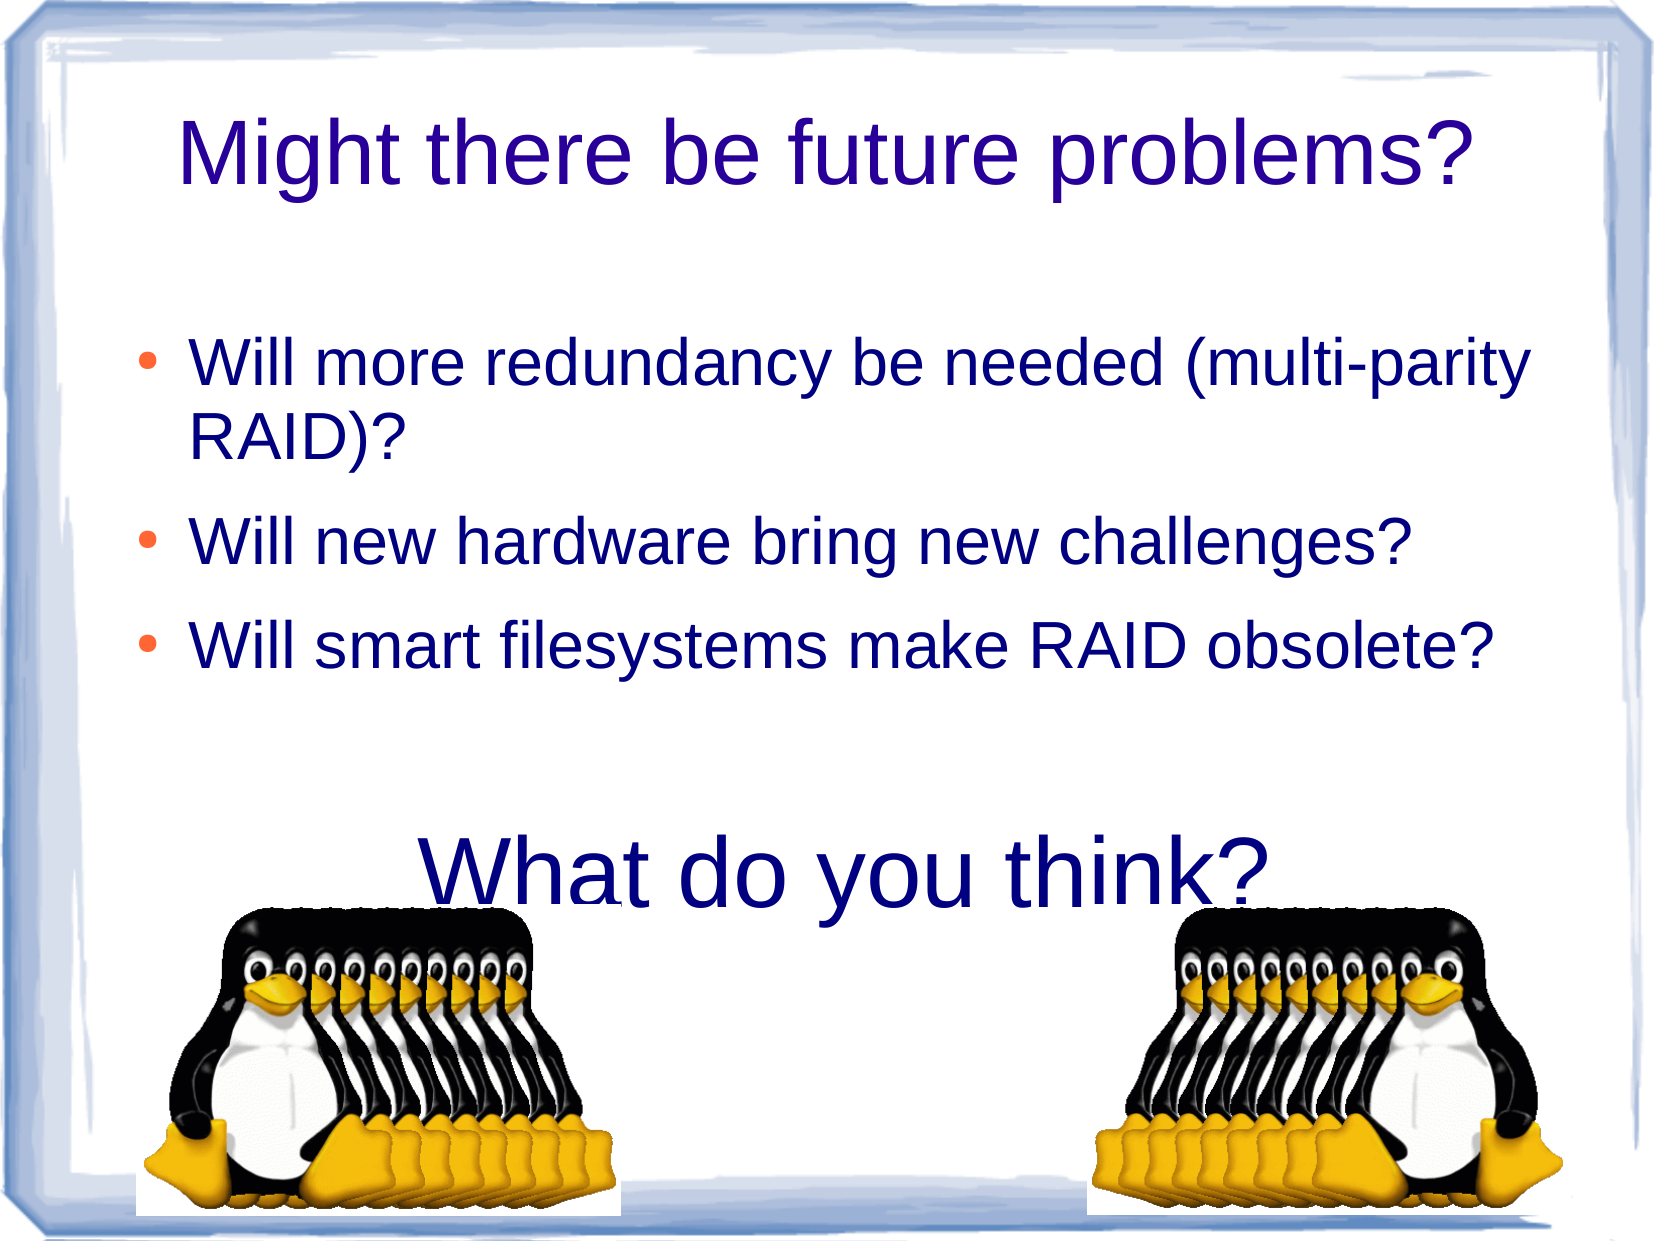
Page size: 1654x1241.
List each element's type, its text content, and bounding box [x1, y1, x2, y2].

list Will more redundancy be needed (multi-parity RAID)? Will new hardware bring new challenges? Will smart filesystems make RAID obsolete? What do you think? [118, 324, 1571, 1045]
title Might there be future problems? [82, 49, 1571, 257]
picture [0, 0, 1654, 1241]
